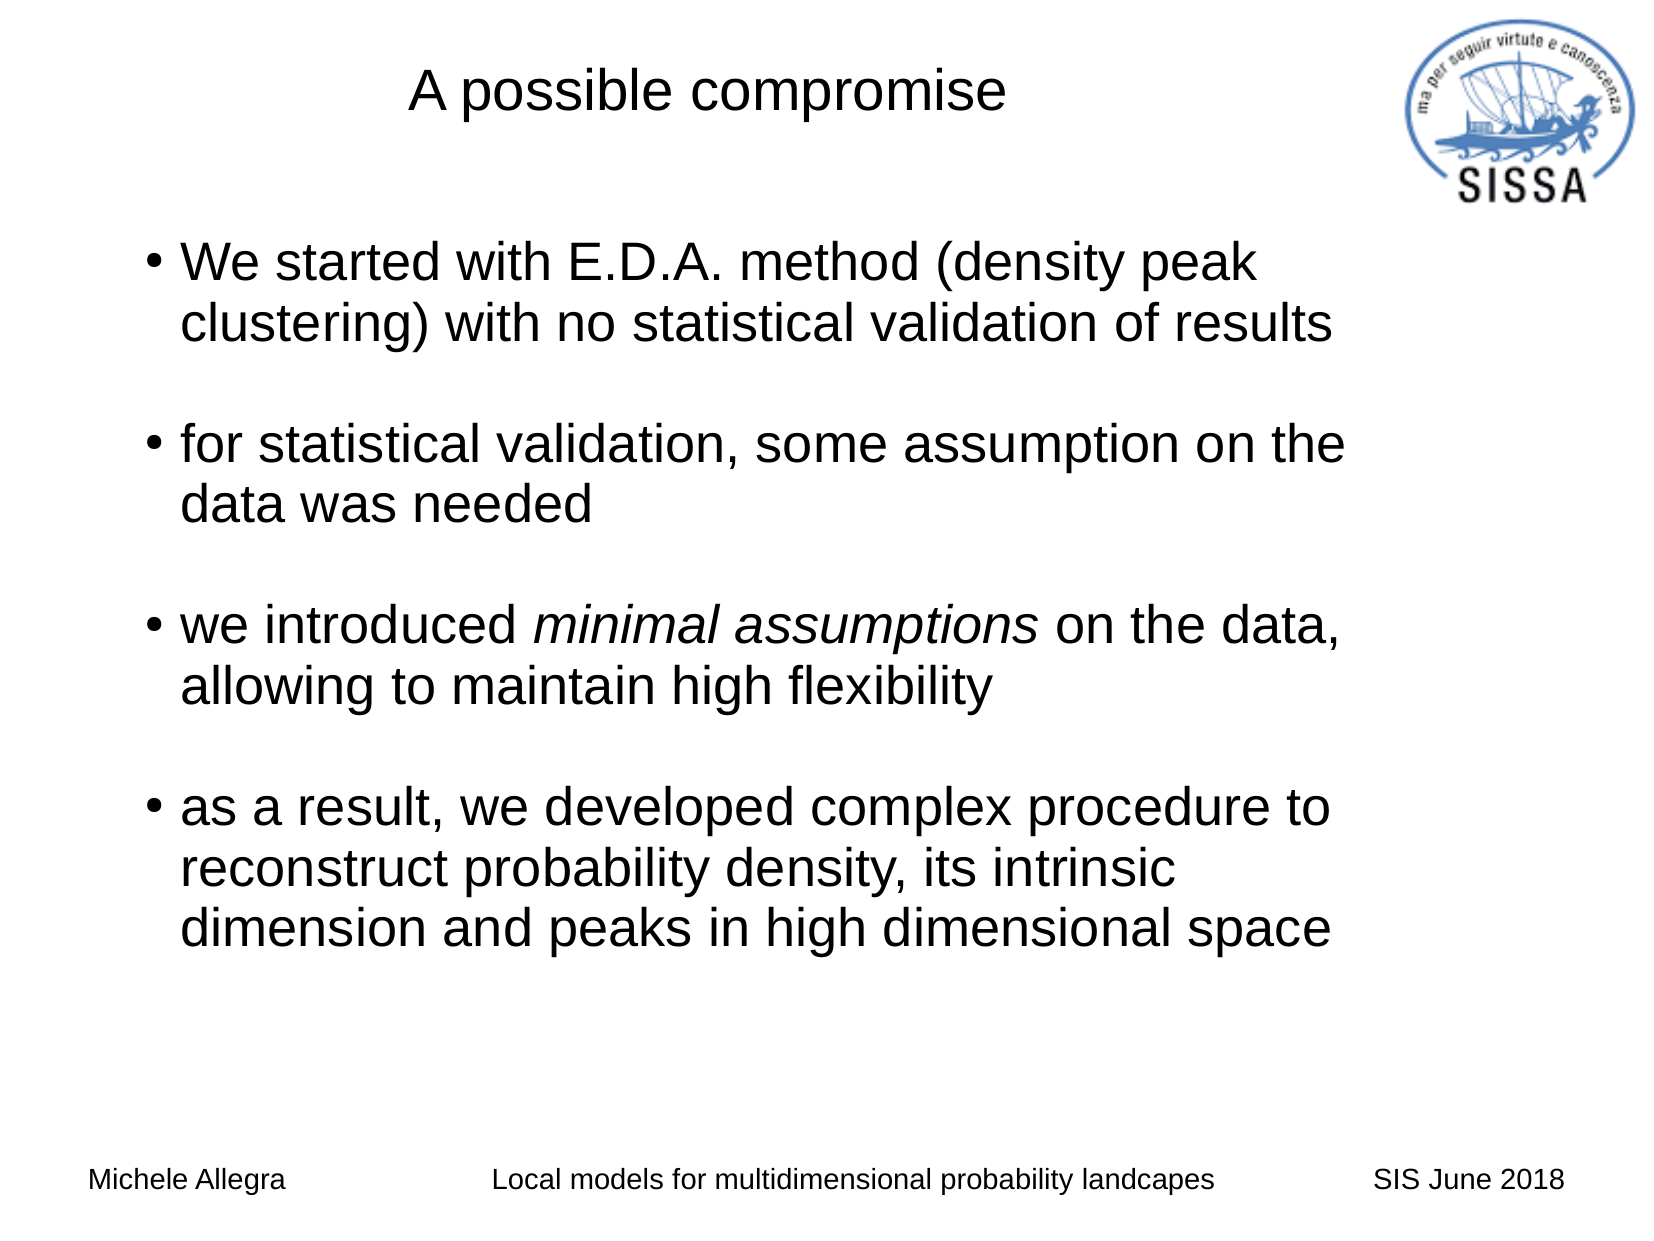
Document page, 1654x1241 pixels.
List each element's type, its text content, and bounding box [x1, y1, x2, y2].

picture [1391, 16, 1652, 207]
text_box We started with E.D.A. method (density peak clustering) with no statistical validation of results for statistical validation, some assumption on the data was needed we introduced minimal assumptions on the data, allowing to maintain high flexibility as a result, we developed complex procedure to reconstruct probability density, its intrinsic dimension and peaks in high dimensional space [129, 224, 1406, 1092]
title Michele Allegra Local models for multidimensional probability landcapes SIS June 2018 [82, 1141, 1571, 1217]
title A possible compromise [82, 38, 1335, 141]
